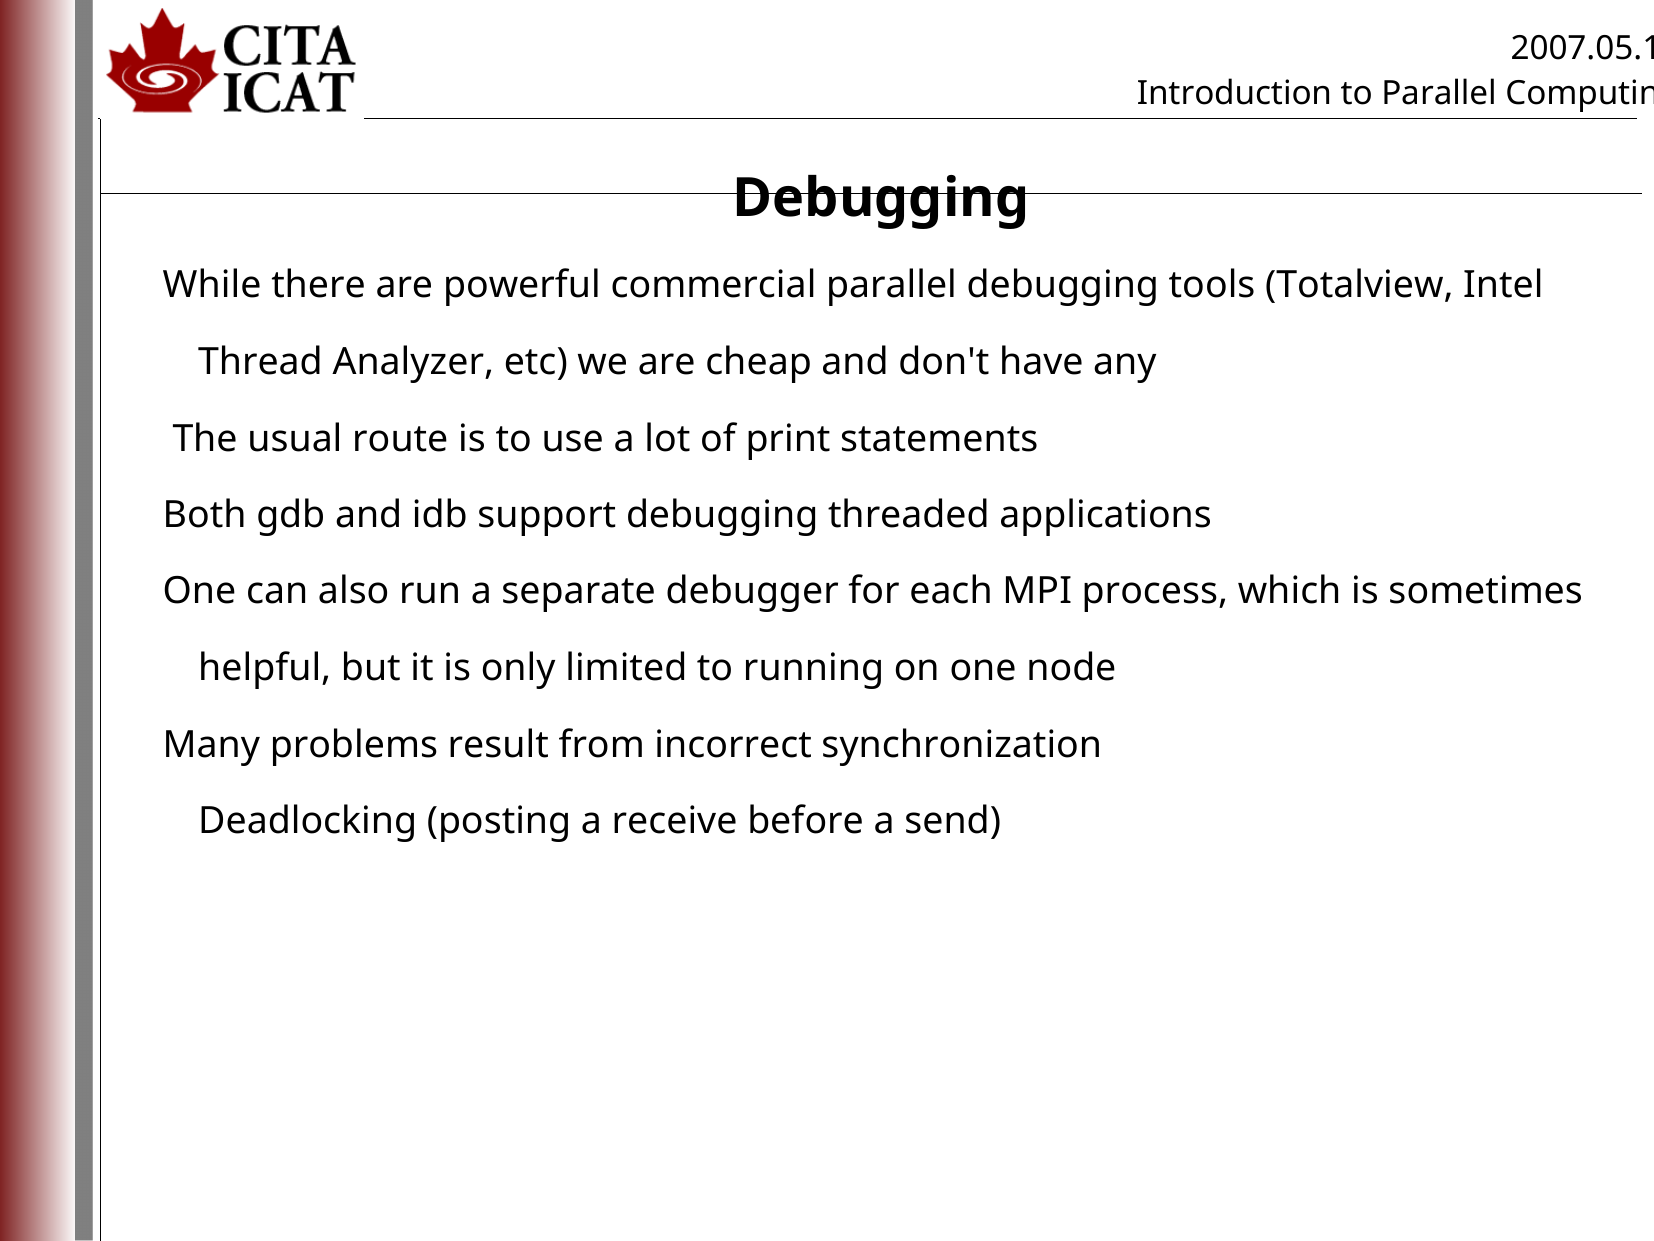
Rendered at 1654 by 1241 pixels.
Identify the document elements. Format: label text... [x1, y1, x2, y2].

text_box While there are powerful commercial parallel debugging tools (Totalview, Intel Thread Analyzer, etc) we are cheap and don't have any The usual route is to use a lot of print statements Both gdb and idb support debugging threaded applications One can also run a separate debugger for each MPI process, which is sometimes helpful, but it is only limited to running on one node Many problems result from incorrect synchronization Deadlocking (posting a receive before a send) [112, 225, 1613, 761]
text_box [0, 0, 76, 1241]
text_box 2007.05.18 Introduction to Parallel Computing [1122, 16, 1654, 113]
picture [100, 5, 364, 119]
text_box Debugging [112, 114, 1651, 196]
